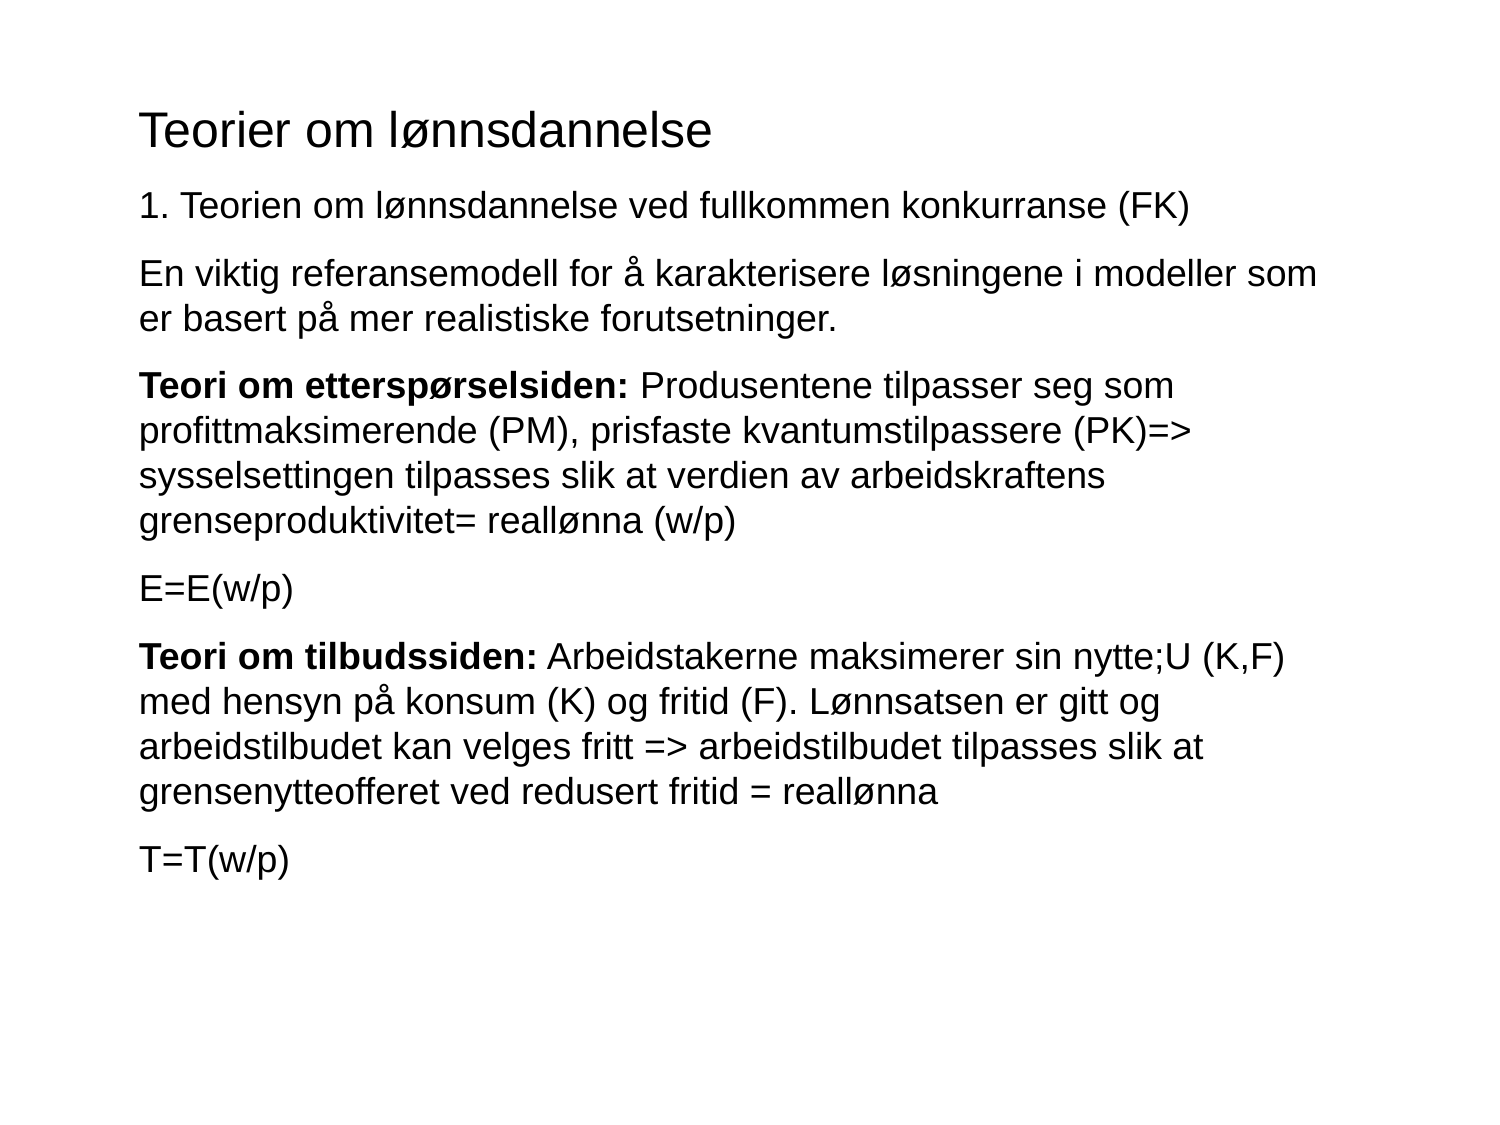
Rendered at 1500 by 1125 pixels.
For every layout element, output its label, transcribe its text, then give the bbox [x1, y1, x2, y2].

text_box Teorier om lønnsdannelse 1. Teorien om lønnsdannelse ved fullkommen konkurranse (FK) En viktig referansemodell for å karakterisere løsningene i modeller som er basert på mer realistiske forutsetninger. Teori om etterspørselsiden: Produsentene tilpasser seg som profittmaksimerende (PM), prisfaste kvantumstilpassere (PK)=> sysselsettingen tilpasses slik at verdien av arbeidskraftens grenseproduktivitet= reallønna (w/p) E=E(w/p) Teori om tilbudssiden: Arbeidstakerne maksimerer sin nytte;U (K,F) med hensyn på konsum (K) og fritid (F). Lønnsatsen er gitt og arbeidstilbudet kan velges fritt => arbeidstilbudet tilpasses slik at grensenytteofferet ved redusert fritid = reallønna T=T(w/p) [123, 90, 1365, 955]
